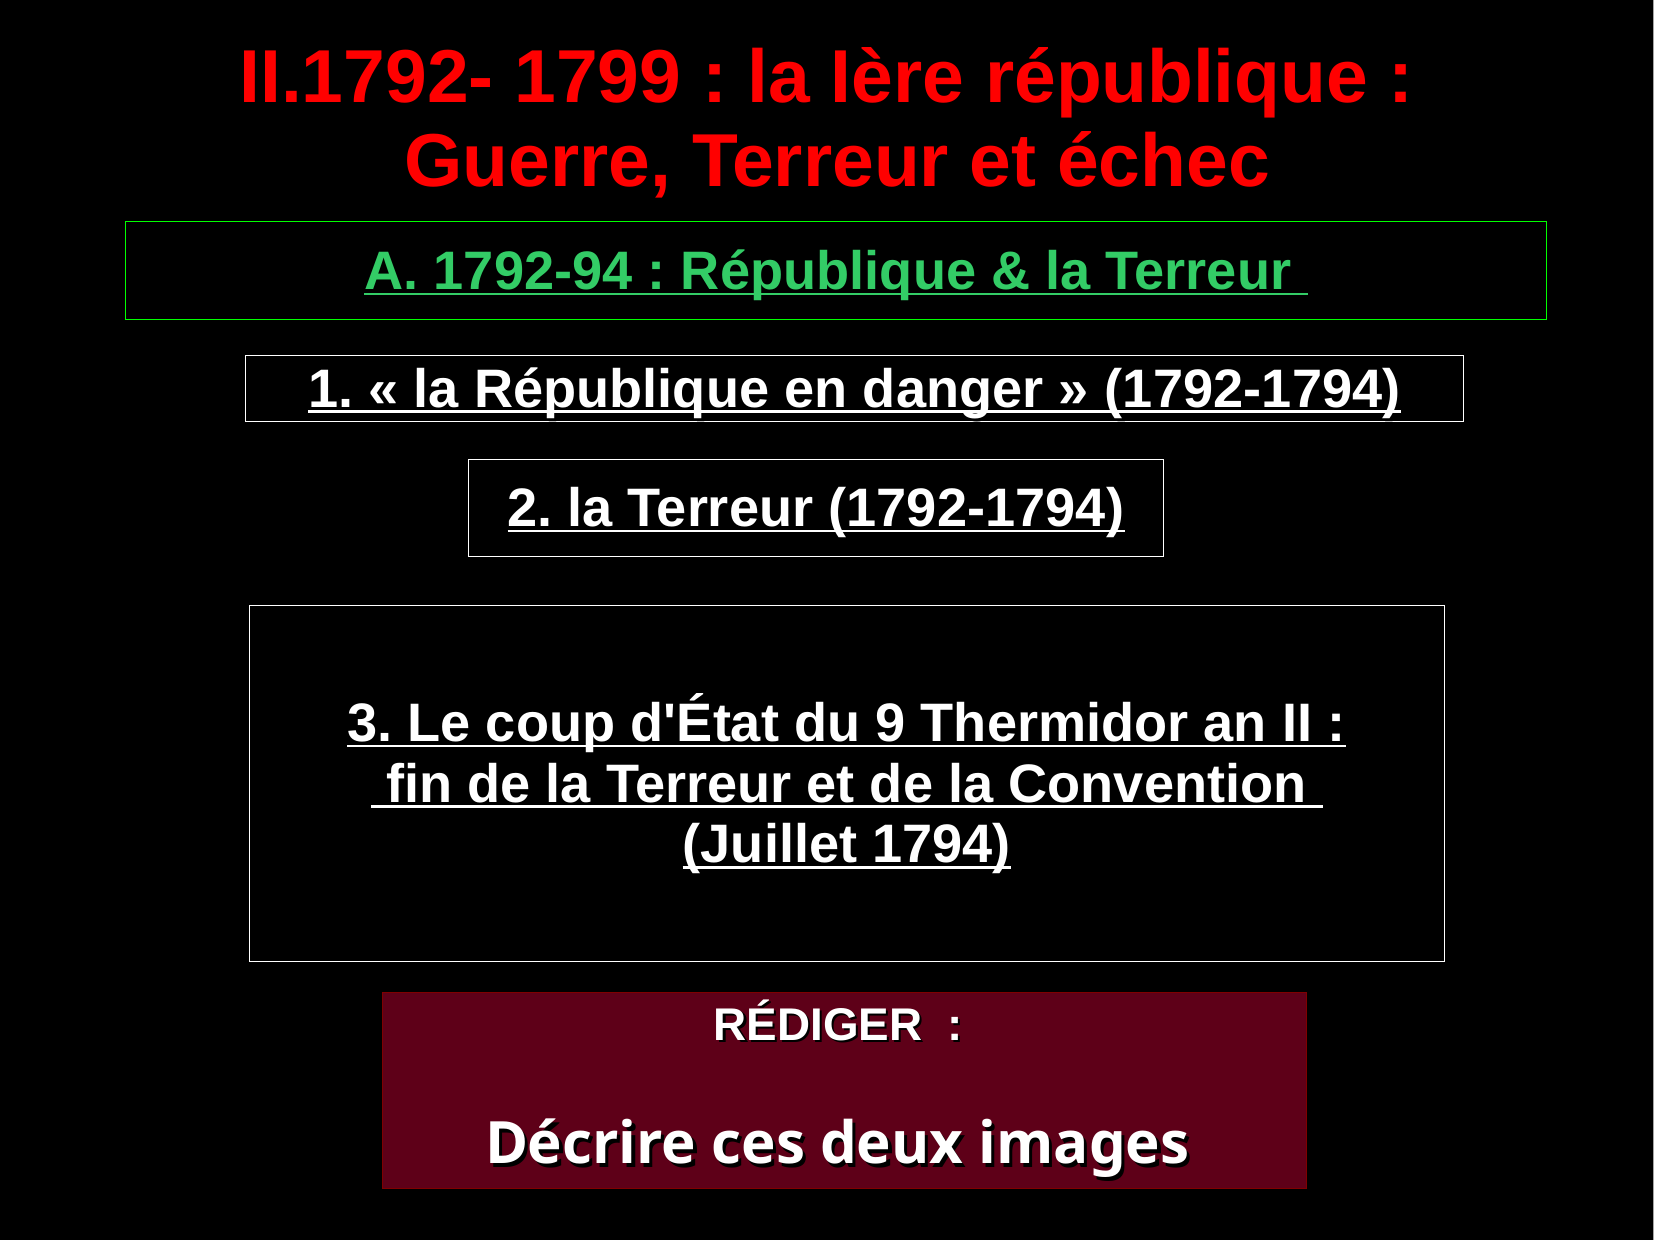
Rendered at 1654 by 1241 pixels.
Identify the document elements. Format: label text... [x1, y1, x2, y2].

text_box RÉDIGER : Décrire ces deux images [382, 992, 1307, 1189]
text_box 2. la Terreur (1792-1794) [468, 459, 1164, 557]
text_box 3. Le coup d'État du 9 Thermidor an II : fin de la Terreur et de la Convention (Juillet 1794) [249, 605, 1445, 962]
text_box 1. « la République en danger » (1792-1794) [245, 355, 1464, 422]
text_box A. 1792-94 : République & la Terreur [125, 221, 1547, 320]
text_box II.1792- 1799 : la Ière république : Guerre, Terreur et échec [224, 27, 1451, 211]
